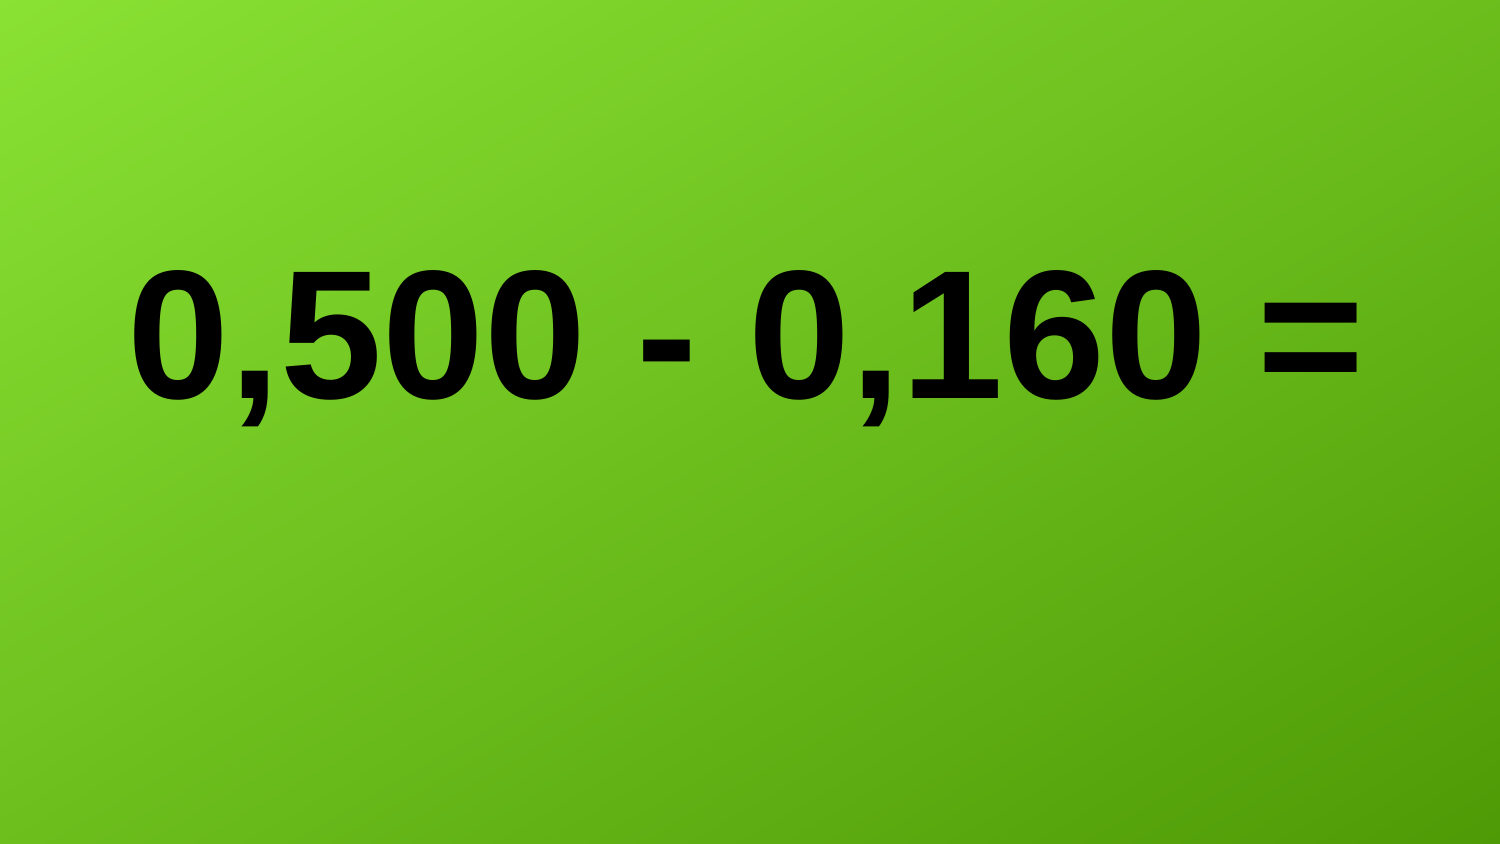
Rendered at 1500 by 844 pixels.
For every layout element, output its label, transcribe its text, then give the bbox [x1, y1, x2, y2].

title 0,500 - 0,160 = [112, 259, 1388, 450]
